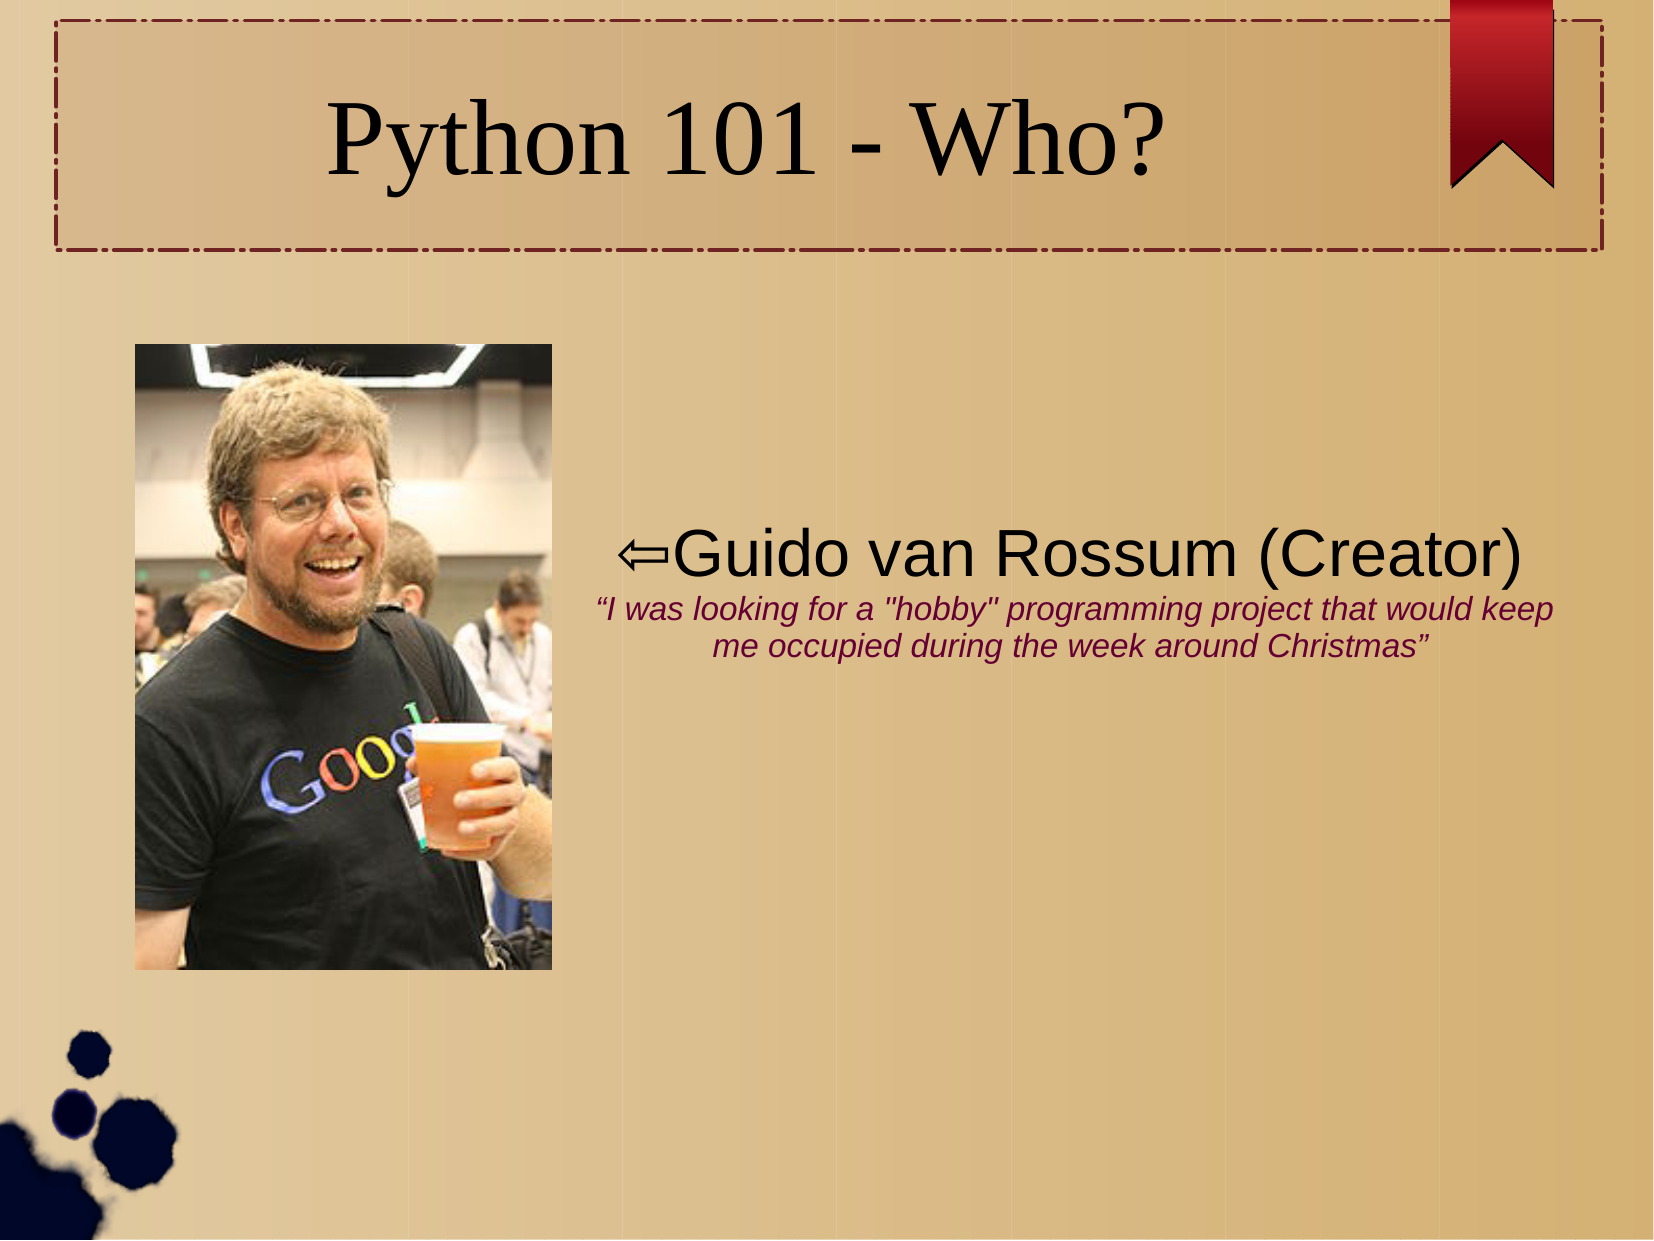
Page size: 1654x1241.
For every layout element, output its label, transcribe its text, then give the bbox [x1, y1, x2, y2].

title Python 101 - Who? [82, 47, 1412, 229]
subtitle ⇦Guido van Rossum (Creator) “I was looking for a "hobby" programming project that would keep me occupied during the week around Christmas” [566, 515, 1576, 848]
picture [135, 344, 552, 970]
